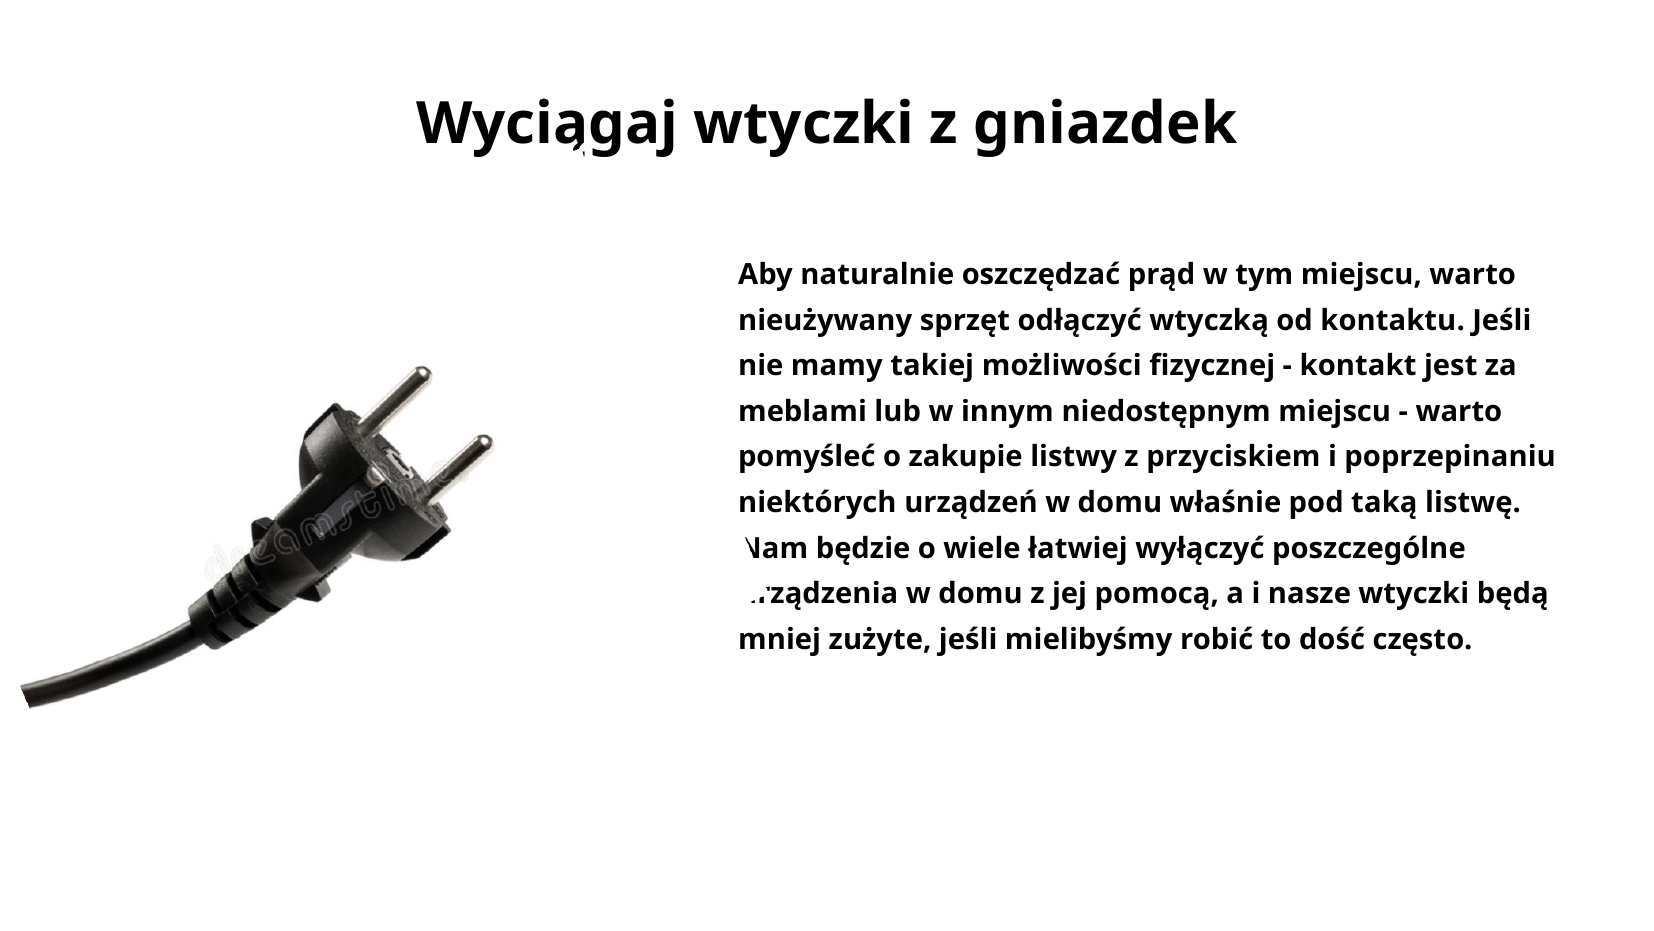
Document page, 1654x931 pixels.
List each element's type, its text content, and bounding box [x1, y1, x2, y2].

title Wyciągaj wtyczki z gniazdek [82, 37, 1571, 193]
picture [0, 147, 768, 876]
list Aby naturalnie oszczędzać prąd w tym miejscu, warto nieużywany sprzęt odłączyć wtyczką od kontaktu. Jeśli nie mamy takiej możliwości fizycznej - kontakt jest za meblami lub w innym niedostępnym miejscu - warto pomyśleć o zakupie listwy z przyciskiem i poprzepinaniu niektórych urządzeń w domu właśnie pod taką listwę. Nam będzie o wiele łatwiej wyłączyć poszczególne urządzenia w domu z jej pomocą, a i nasze wtyczki będą mniej zużyte, jeśli mielibyśmy robić to dość często. [738, 247, 1565, 916]
